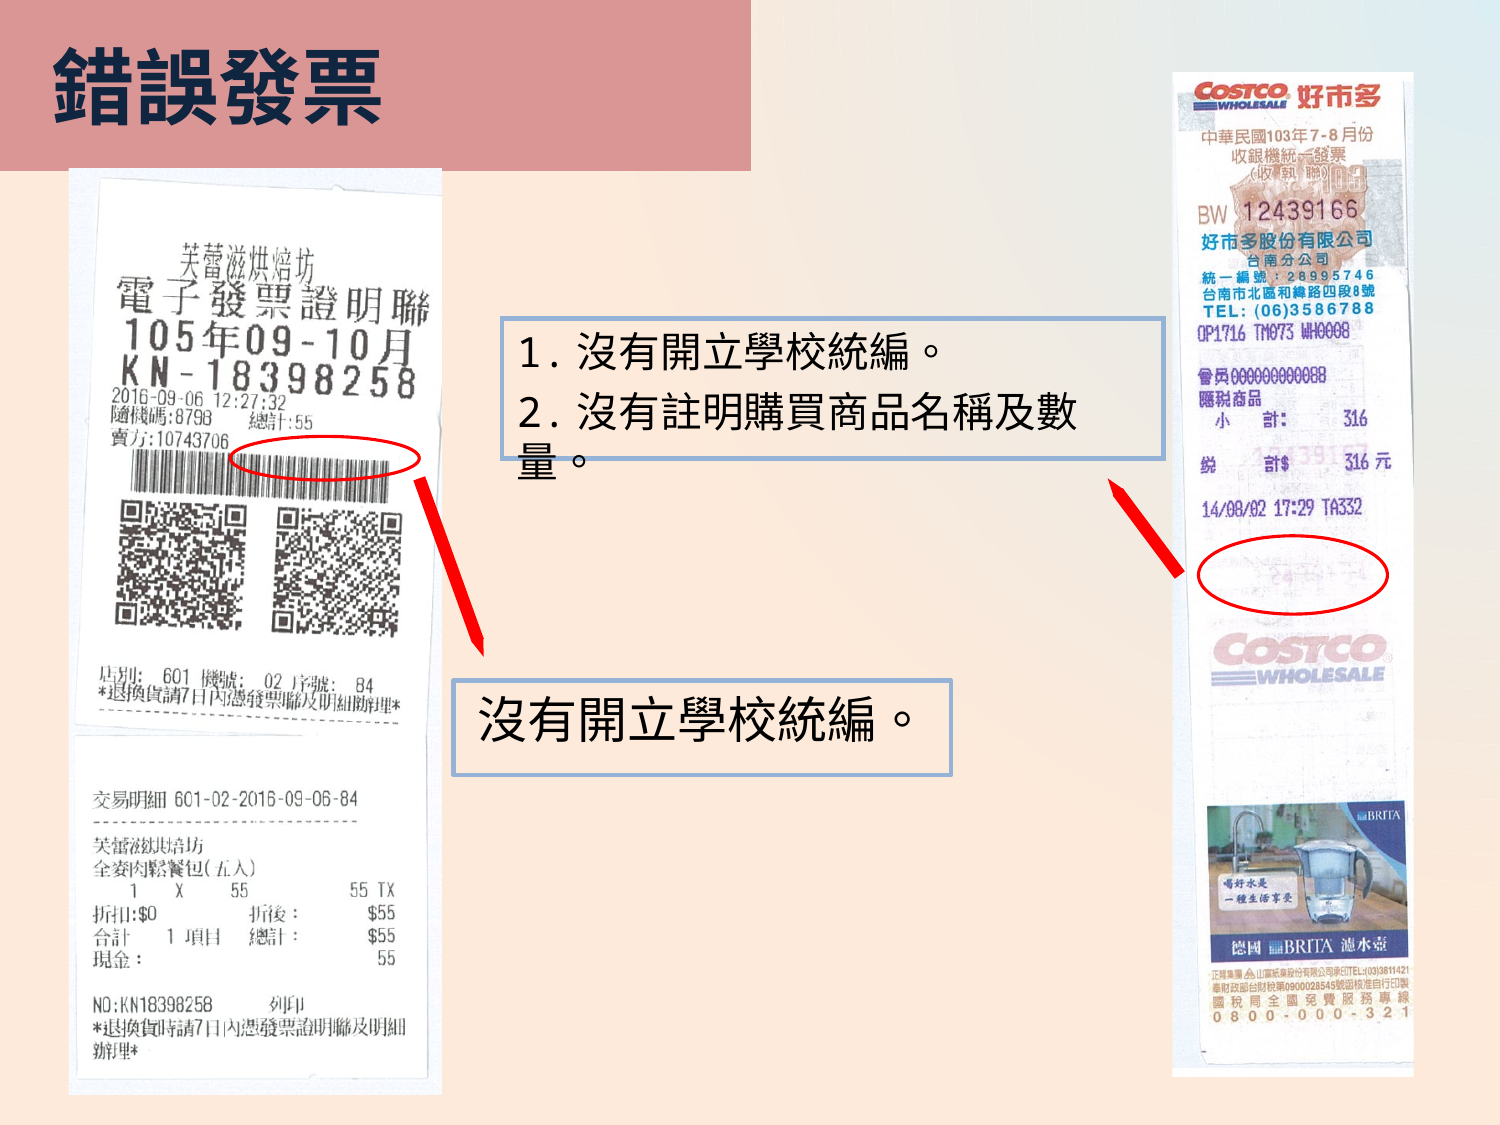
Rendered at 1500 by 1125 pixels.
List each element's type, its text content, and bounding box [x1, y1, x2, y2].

text_box 沒有開立學校統編。 [453, 680, 951, 776]
text_box 錯誤發票 [37, 28, 400, 143]
text_box 1.沒有開立學校統編。 2.沒有註明購買商品名稱及數量。 [501, 318, 1164, 459]
picture [1172, 71, 1414, 1077]
picture [68, 168, 442, 1095]
text_box [0, 0, 751, 171]
